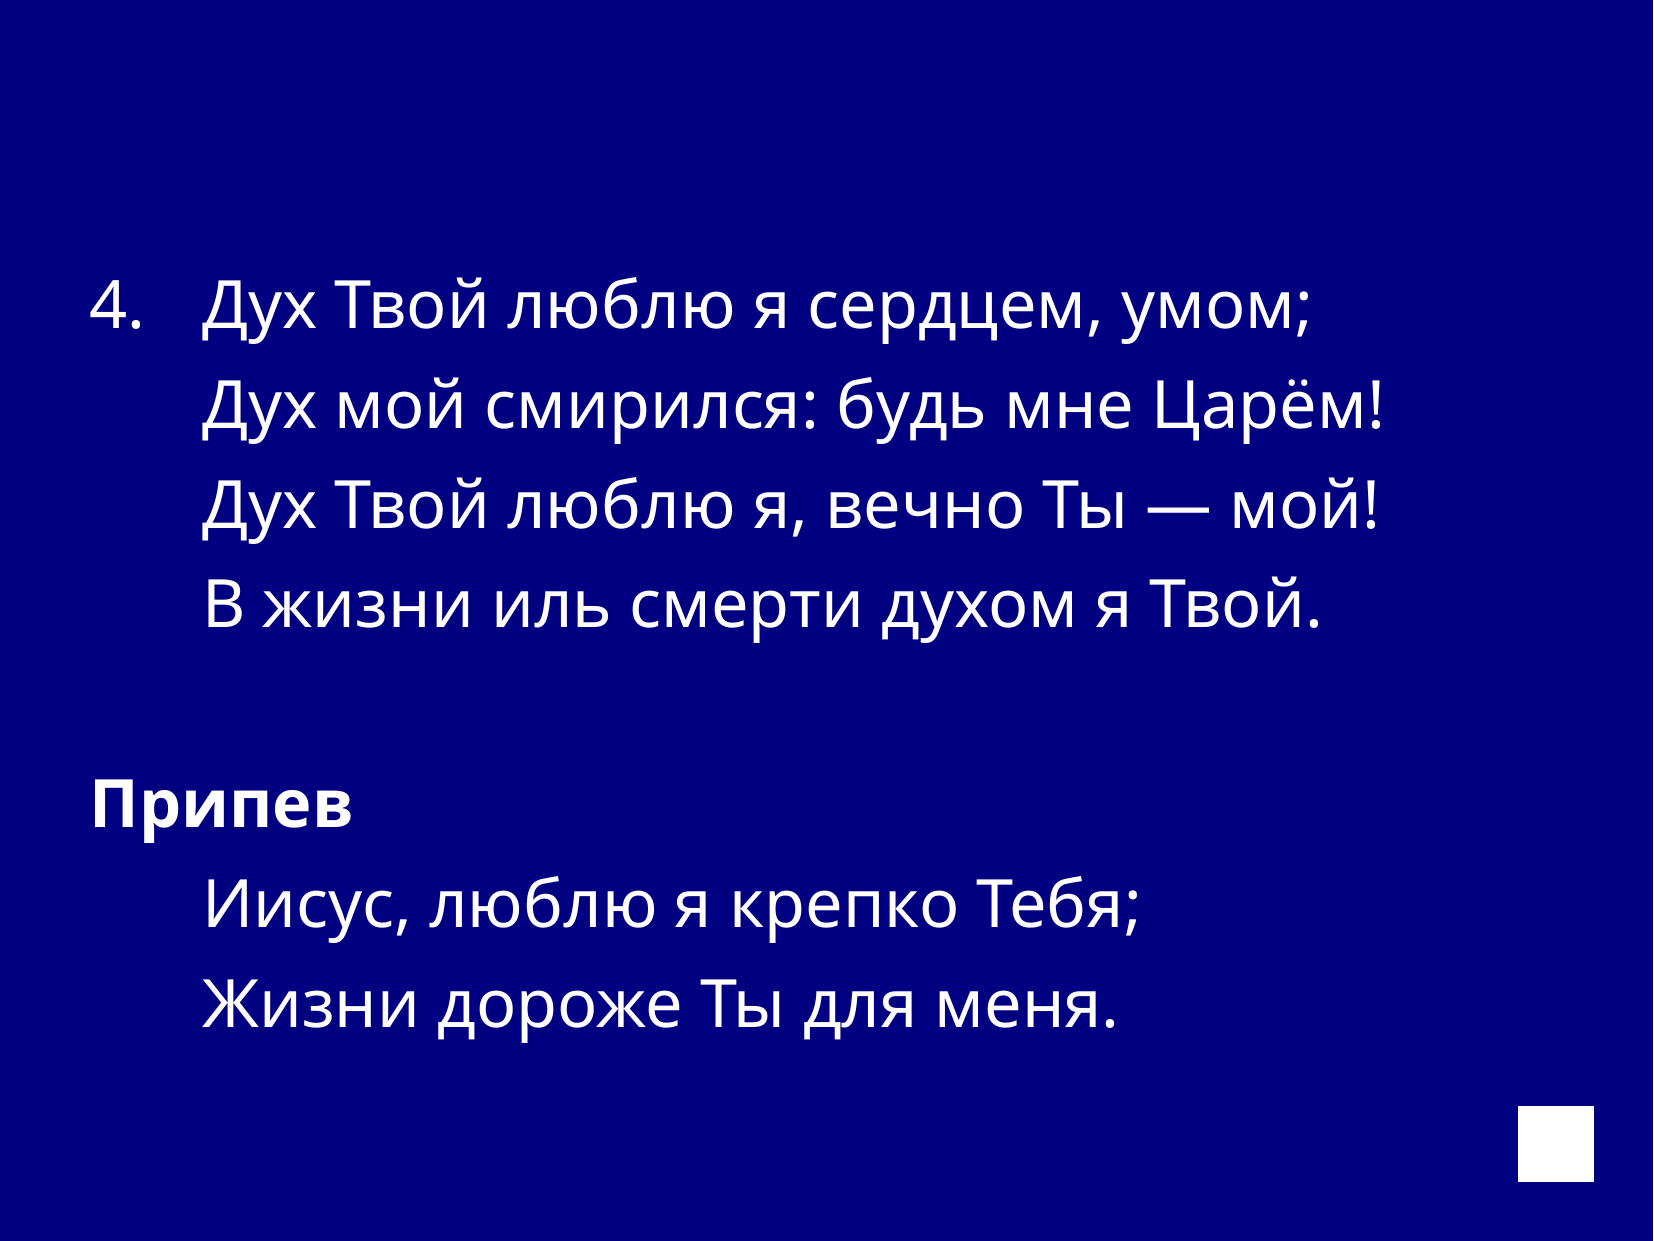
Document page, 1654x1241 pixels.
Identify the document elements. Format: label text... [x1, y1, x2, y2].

text_box [1518, 1106, 1594, 1182]
text_box 4. Дух Твой люблю я сердцем, умом; Дух мой смирился: будь мне Царём! Дух Твой люблю я, вечно Ты — мой! В жизни иль смерти духом я Твой. Припев Иисус, люблю я крепко Тебя; Жизни дороже Ты для меня. [75, 150, 1576, 1163]
